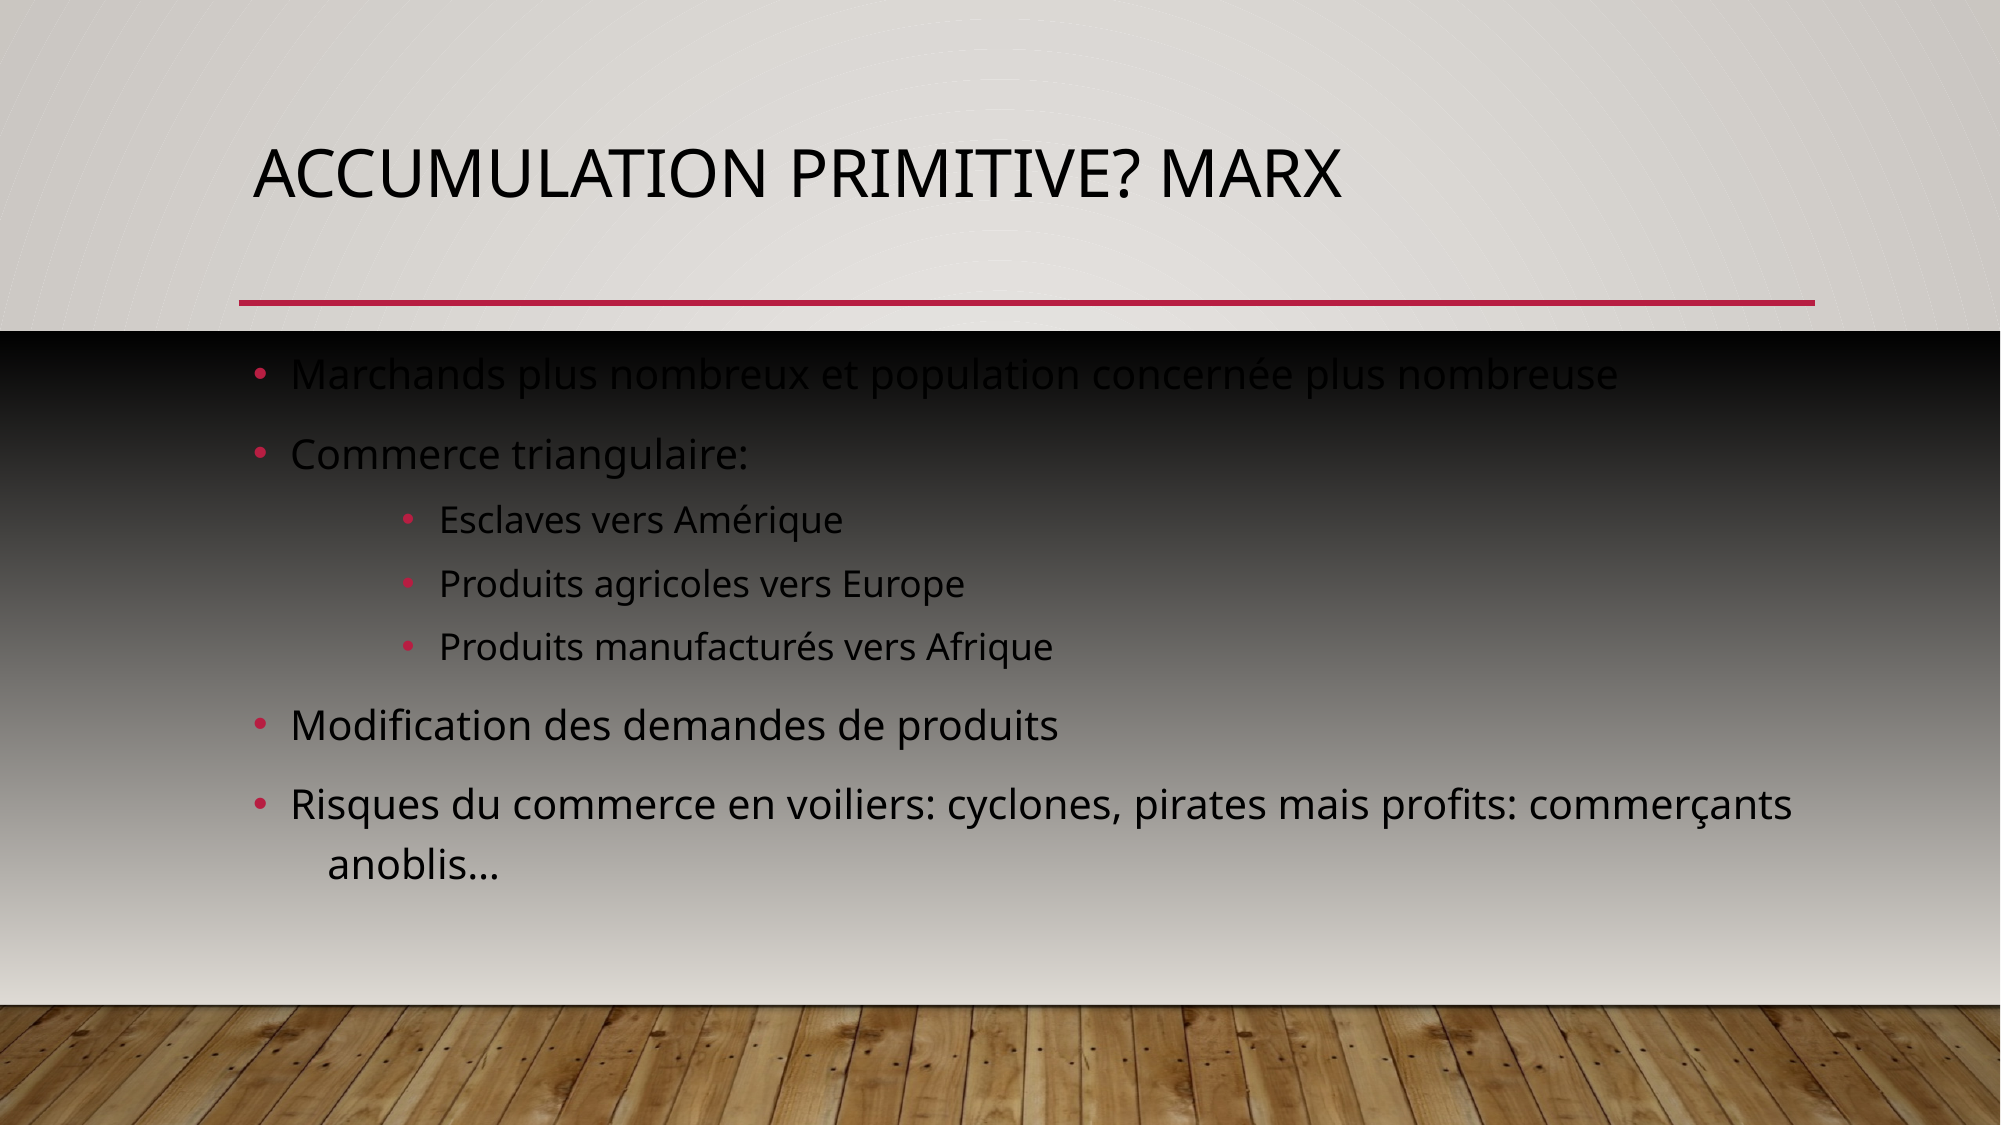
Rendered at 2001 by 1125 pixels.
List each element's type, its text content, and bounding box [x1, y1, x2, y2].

title Accumulation primitive? Marx [238, 131, 1814, 305]
list Marchands plus nombreux et population concernée plus nombreuse Commerce triangulaire: Esclaves vers Amérique Produits agricoles vers Europe Produits manufacturés vers Afrique Modification des demandes de produits Risques du commerce en voiliers: cyclones, pirates mais profits: commerçants anoblis… [238, 330, 1814, 897]
